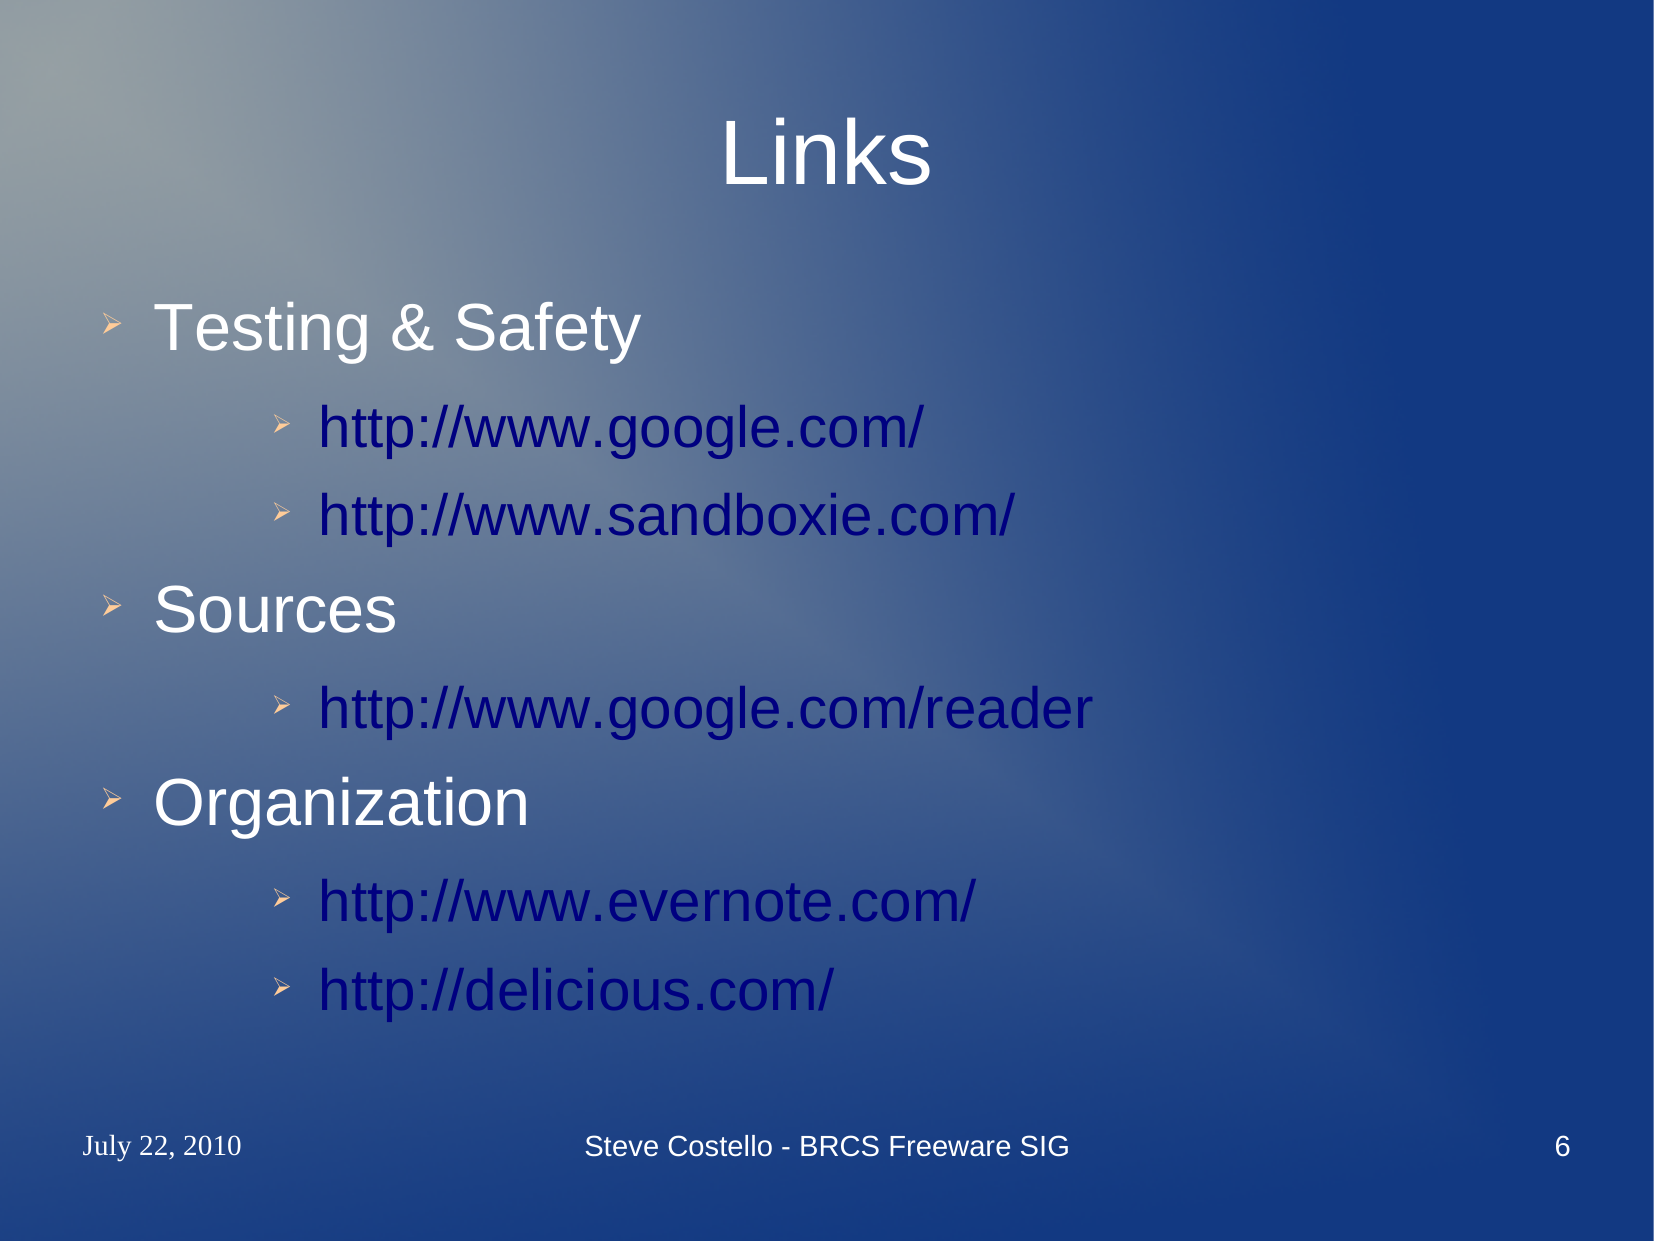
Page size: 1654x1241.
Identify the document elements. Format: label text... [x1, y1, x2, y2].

picture [0, 0, 1654, 1241]
list Testing & Safety http://www.google.com/ http://www.sandboxie.com/ Sources http://www.google.com/reader Organization http://www.evernote.com/ http://delicious.com/ [82, 290, 1571, 1109]
title Links [82, 49, 1571, 257]
